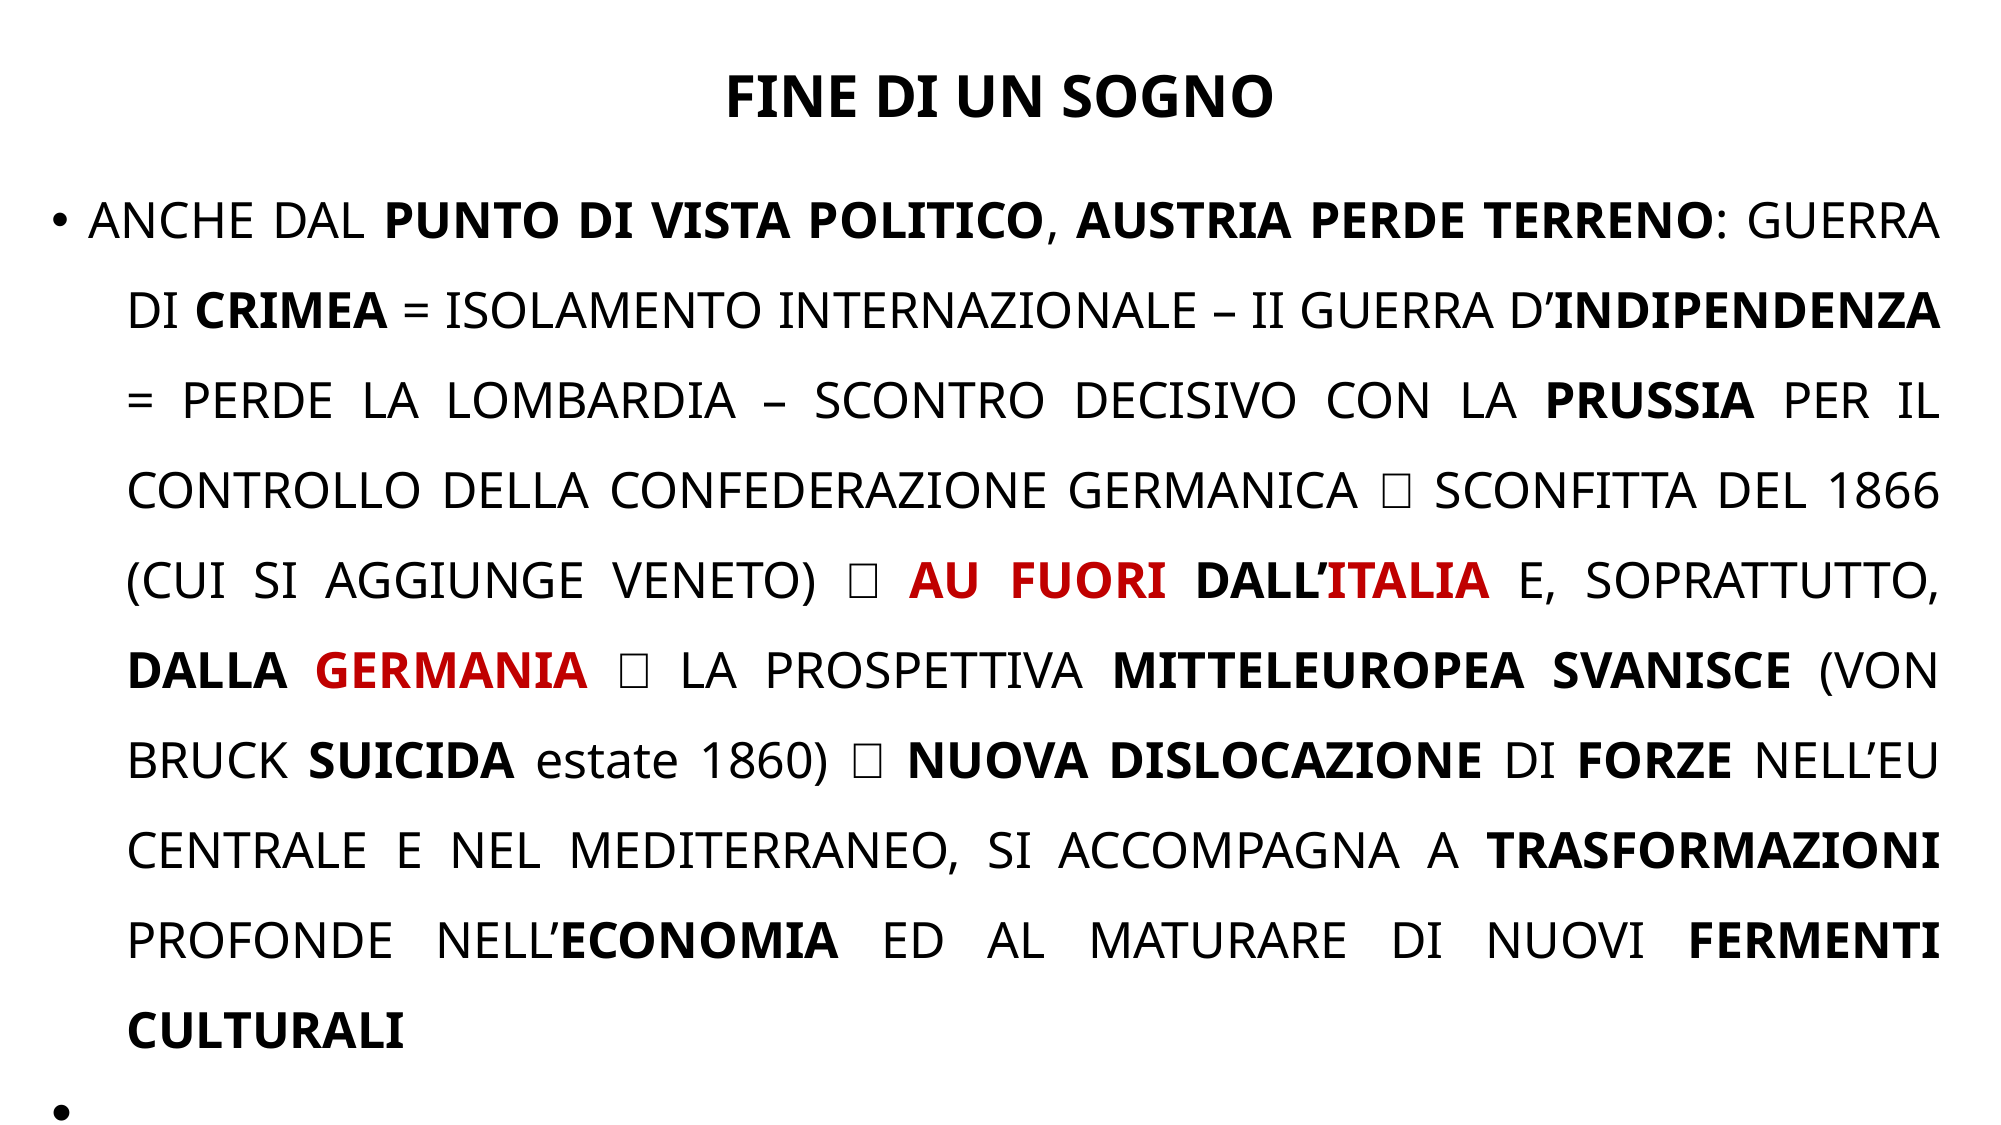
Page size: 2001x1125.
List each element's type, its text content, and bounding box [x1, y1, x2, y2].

list ANCHE DAL PUNTO DI VISTA POLITICO, AUSTRIA PERDE TERRENO: GUERRA DI CRIMEA = ISOLAMENTO INTERNAZIONALE – II GUERRA D’INDIPENDENZA = PERDE LA LOMBARDIA – SCONTRO DECISIVO CON LA PRUSSIA PER IL CONTROLLO DELLA CONFEDERAZIONE GERMANICA  SCONFITTA DEL 1866 (CUI SI AGGIUNGE VENETO)  AU FUORI DALL’ITALIA E, SOPRATTUTTO, DALLA GERMANIA  LA PROSPETTIVA MITTELEUROPEA SVANISCE (VON BRUCK SUICIDA estate 1860)  NUOVA DISLOCAZIONE DI FORZE NELL’EU CENTRALE E NEL MEDITERRANEO, SI ACCOMPAGNA A TRASFORMAZIONI PROFONDE NELL’ECONOMIA ED AL MATURARE DI NUOVI FERMENTI CULTURALI [36, 151, 1956, 1110]
title FINE DI UN SOGNO [137, 59, 1863, 112]
